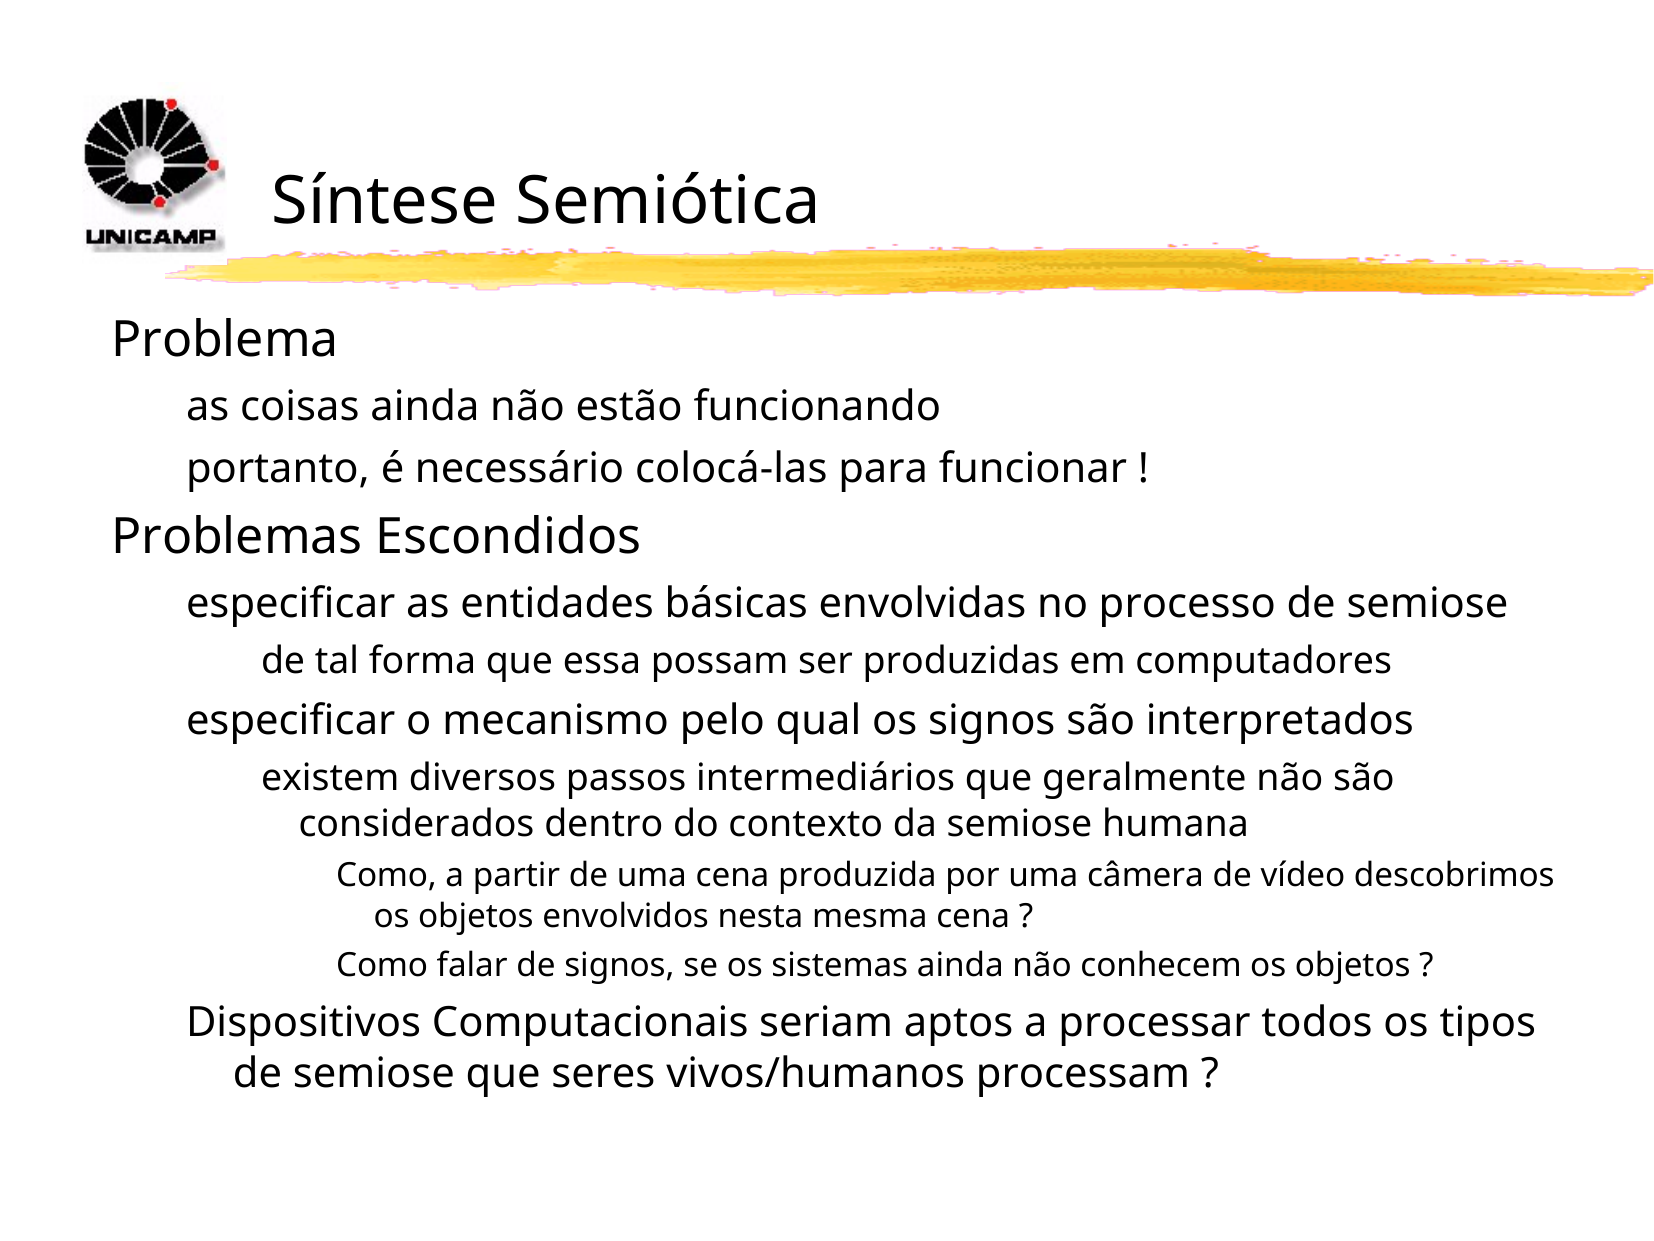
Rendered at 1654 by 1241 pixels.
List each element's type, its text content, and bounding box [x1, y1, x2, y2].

list Problema as coisas ainda não estão funcionando portanto, é necessário colocá-las para funcionar ! Problemas Escondidos especificar as entidades básicas envolvidas no processo de semiose de tal forma que essa possam ser produzidas em computadores especificar o mecanismo pelo qual os signos são interpretados existem diversos passos intermediários que geralmente não são considerados dentro do contexto da semiose humana Como, a partir de uma cena produzida por uma câmera de vídeo descobrimos os objetos envolvidos nesta mesma cena ? Como falar de signos, se os sistemas ainda não conhecem os objetos ? Dispositivos Computacionais seriam aptos a processar todos os tipos de semiose que seres vivos/humanos processam ? [96, 300, 1576, 1241]
title Síntese Semiótica [257, 41, 1580, 248]
picture [82, 82, 1654, 308]
